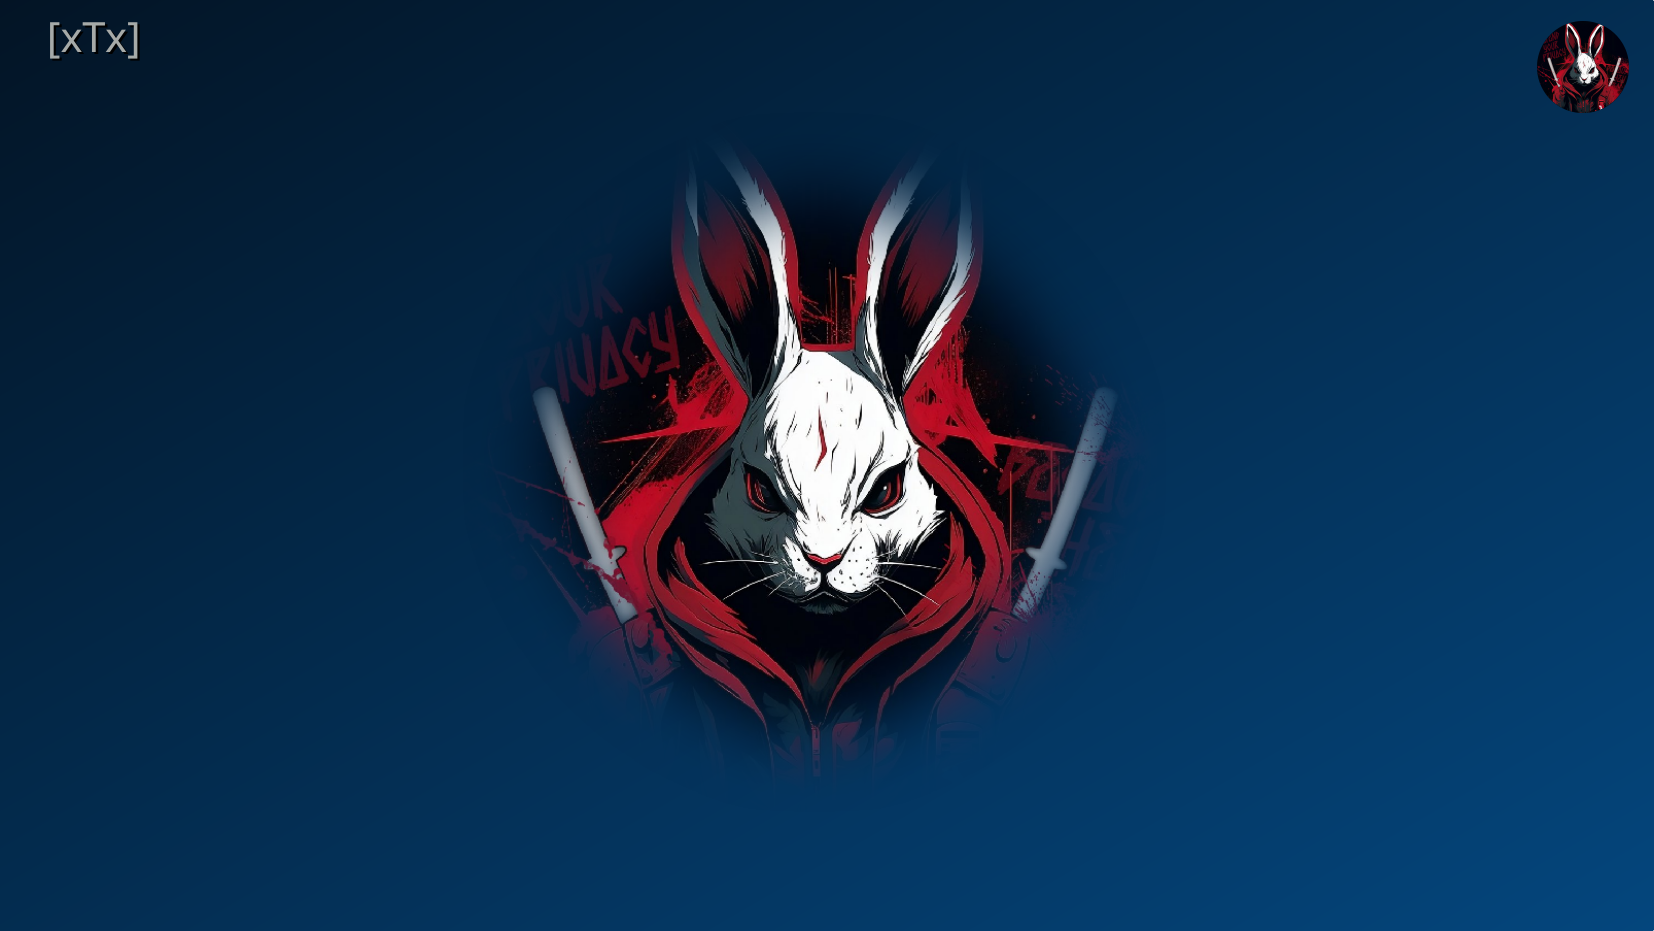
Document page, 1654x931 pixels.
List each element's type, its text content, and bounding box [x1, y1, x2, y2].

picture [1537, 21, 1629, 113]
text_box [xTx] [0, 0, 188, 76]
picture [450, 98, 1177, 826]
